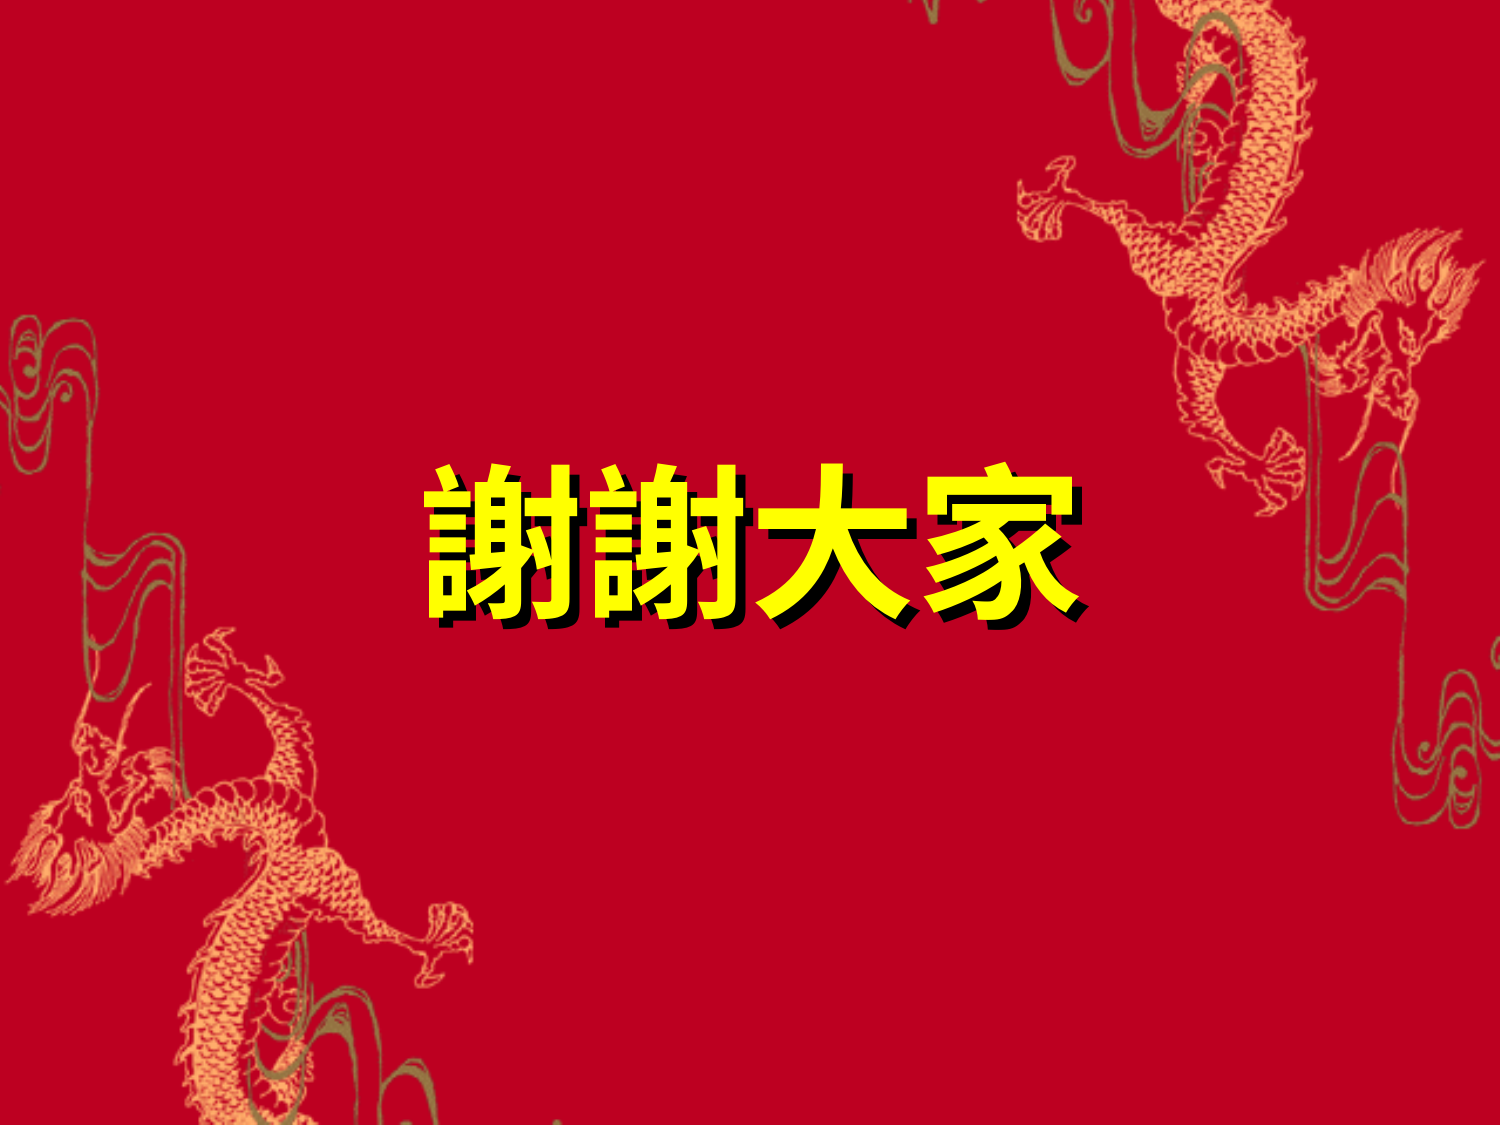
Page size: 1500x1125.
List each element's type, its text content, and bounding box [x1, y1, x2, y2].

title 謝謝大家 [112, 314, 1388, 764]
